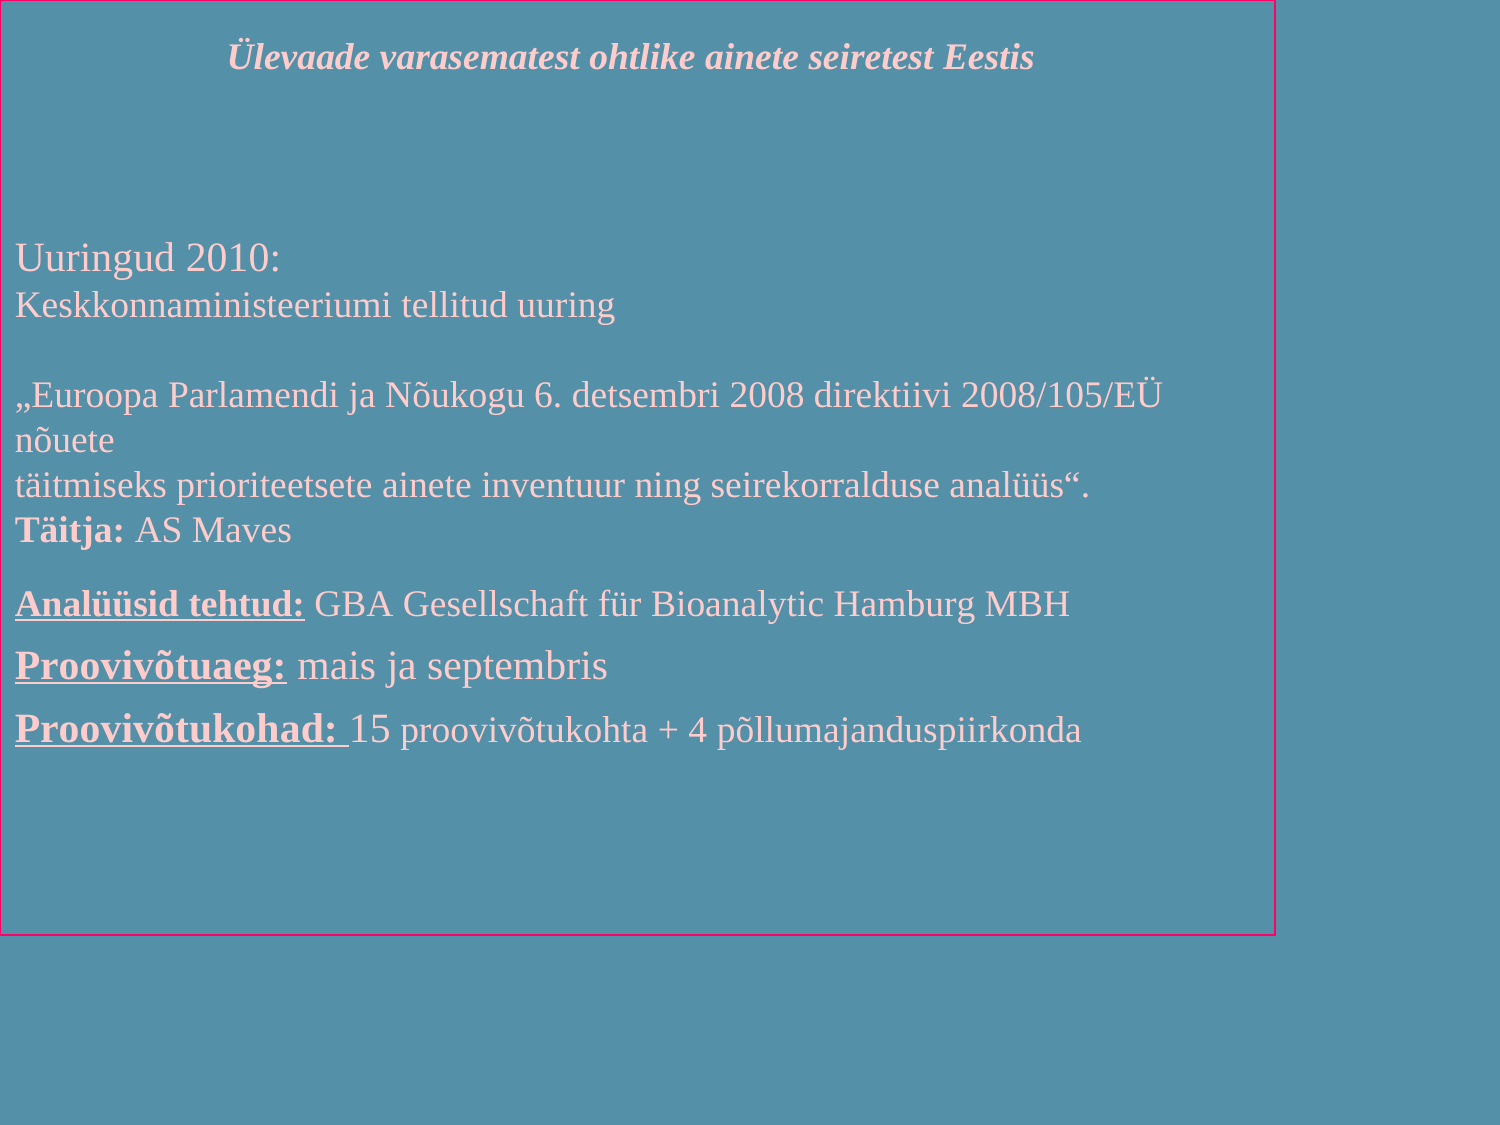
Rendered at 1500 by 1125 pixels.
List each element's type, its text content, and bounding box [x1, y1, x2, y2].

text_box Ülevaade varasematest ohtlike ainete seiretest Eestis Uuringud 2010: Keskkonnaministeeriumi tellitud uuring „Euroopa Parlamendi ja Nõukogu 6. detsembri 2008 direktiivi 2008/105/EÜ nõuete täitmiseks prioriteetsete ainete inventuur ning seirekorralduse analüüs“. Täitja: AS Maves Analüüsid tehtud: GBA Gesellschaft für Bioanalytic Hamburg MBH Proovivõtuaeg: mais ja septembris Proovivõtukohad: 15 proovivõtukohta + 4 põllumajanduspiirkonda [0, 0, 1276, 935]
